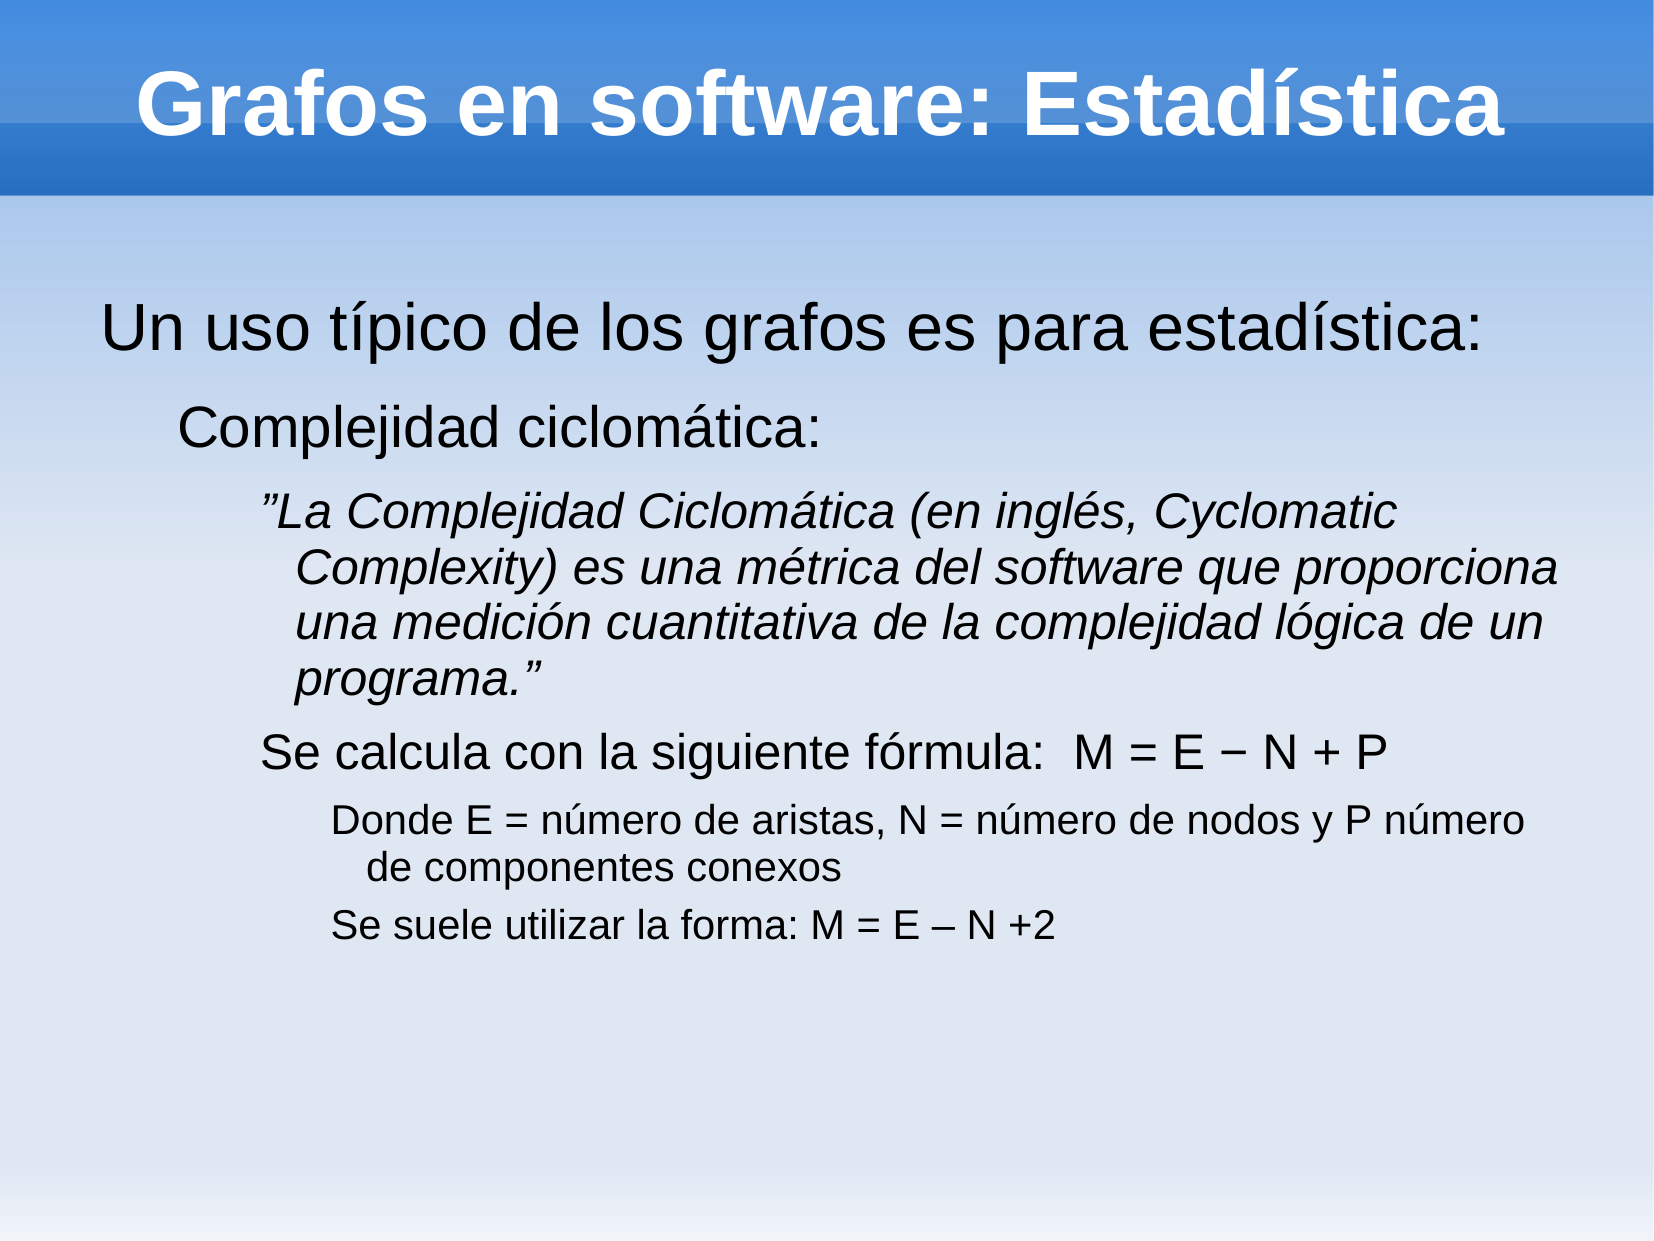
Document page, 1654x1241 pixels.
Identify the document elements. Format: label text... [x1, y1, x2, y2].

title Grafos en software: Estadística [76, 7, 1565, 200]
picture [0, 0, 1654, 1241]
list Un uso típico de los grafos es para estadística: Complejidad ciclomática: ”La Complejidad Ciclomática (en inglés, Cyclomatic Complexity) es una métrica del software que proporciona una medición cuantitativa de la complejidad lógica de un programa.” Se calcula con la siguiente fórmula: M = E − N + P Donde E = número de aristas, N = número de nodos y P número de componentes conexos Se suele utilizar la forma: M = E – N +2 [82, 290, 1571, 1094]
